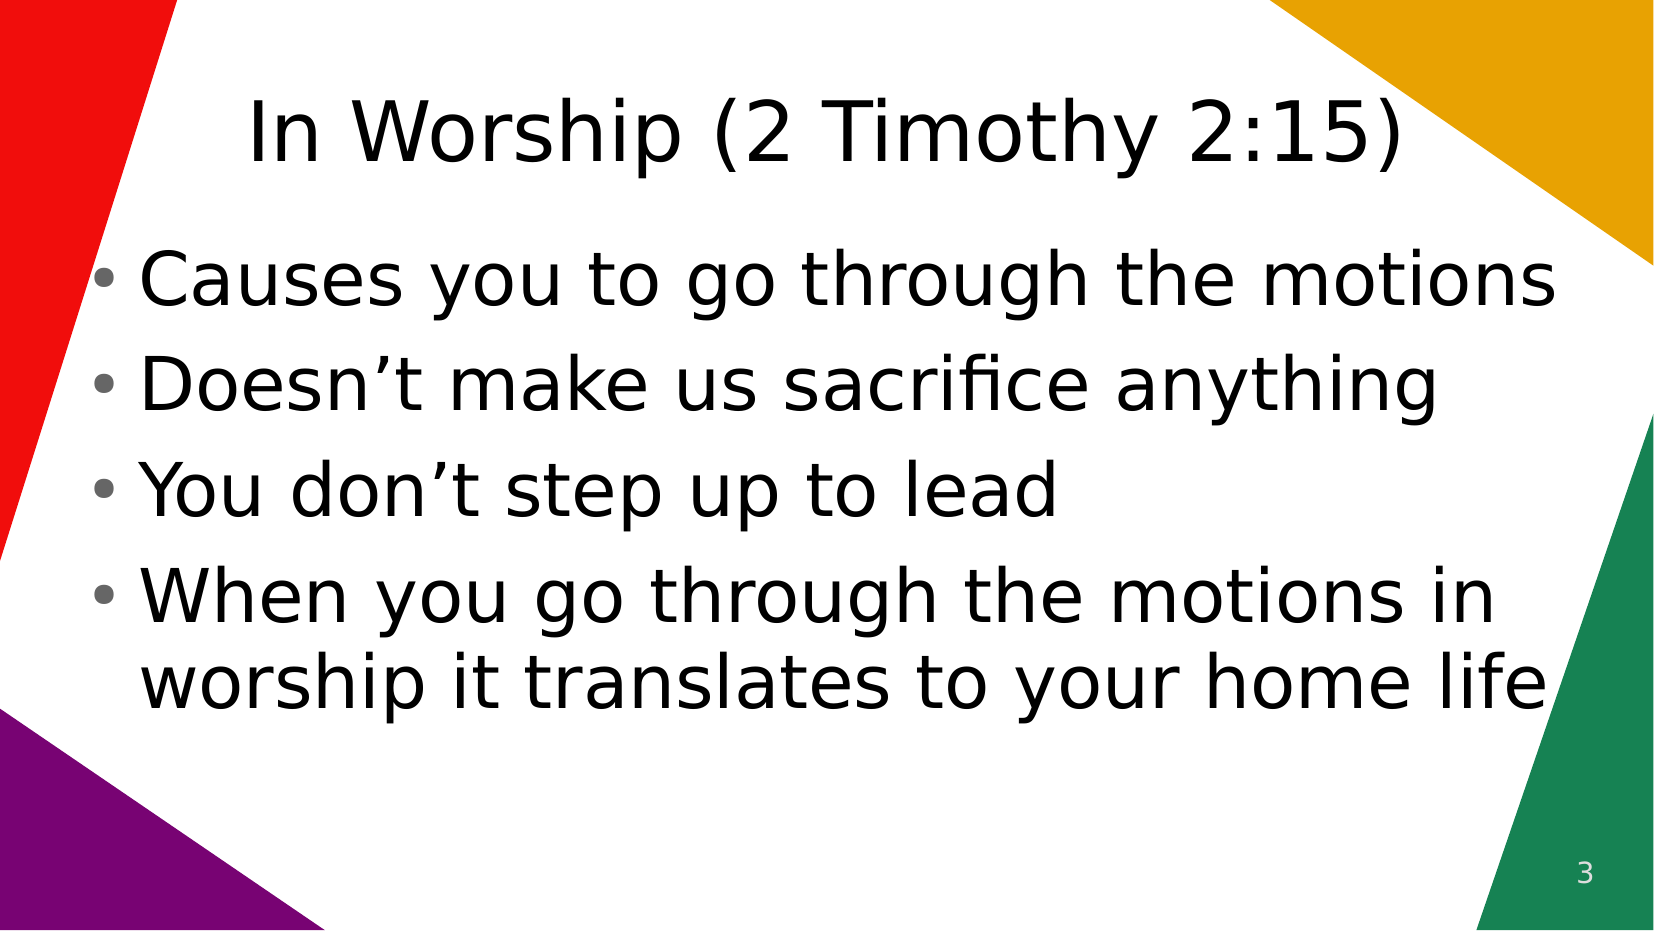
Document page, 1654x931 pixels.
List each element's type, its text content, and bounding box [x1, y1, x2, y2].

title In Worship (2 Timothy 2:15) [118, 59, 1536, 207]
list Causes you to go through the motions Doesn’t make us sacrifice anything You don’t step up to lead When you go through the motions in worship it translates to your home life [75, 236, 1613, 827]
